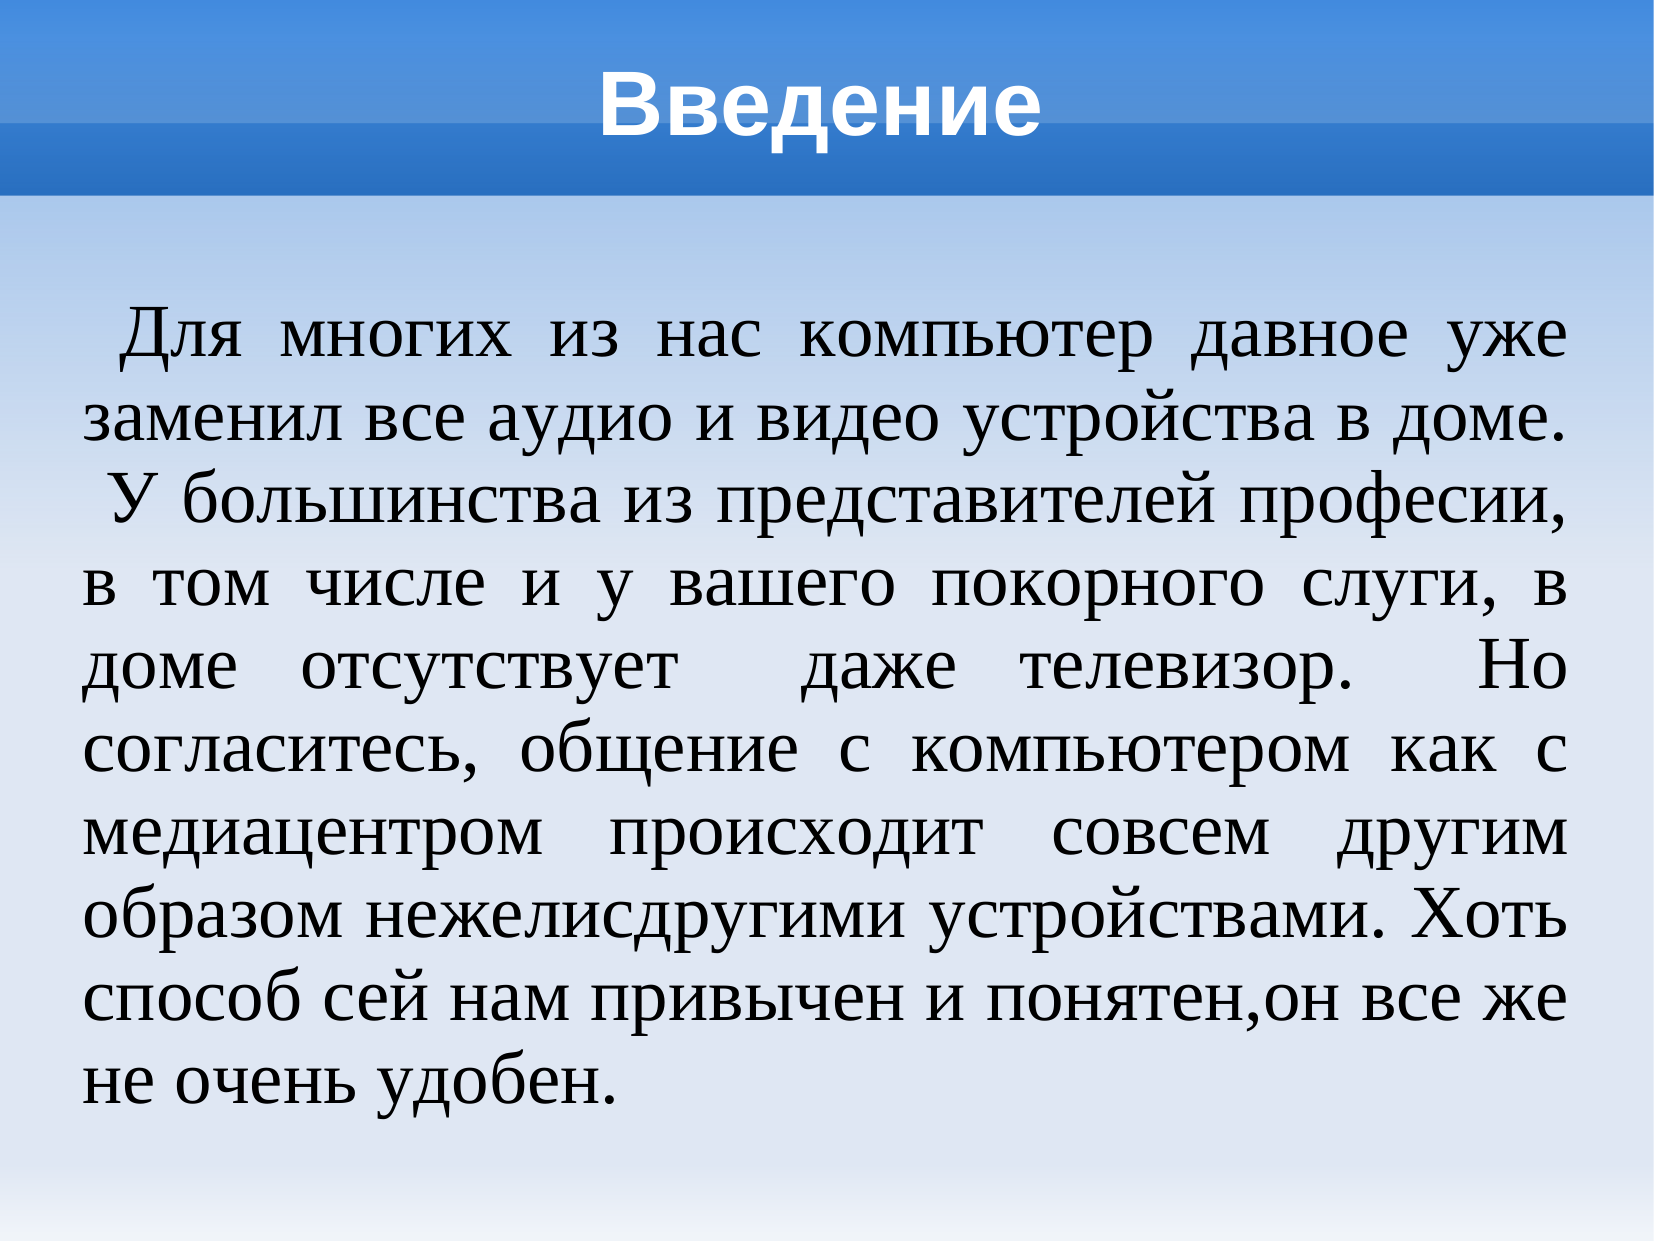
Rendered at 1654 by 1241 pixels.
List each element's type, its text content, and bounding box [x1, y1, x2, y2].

picture [0, 0, 1654, 1241]
list Для многих из нас компьютер давное уже заменил все аудио и видео устройства в доме. У большинства из представителей професии, в том числе и у вашего покорного слуги, в доме отсутствует даже телевизор. Но согласитесь, общение с компьютером как с медиацентром происходит совсем другим образом нежелисдругими устройствами. Хоть способ сей нам привычен и понятен,он все же не очень удобен. [82, 290, 1571, 1120]
title Введение [76, 7, 1565, 200]
